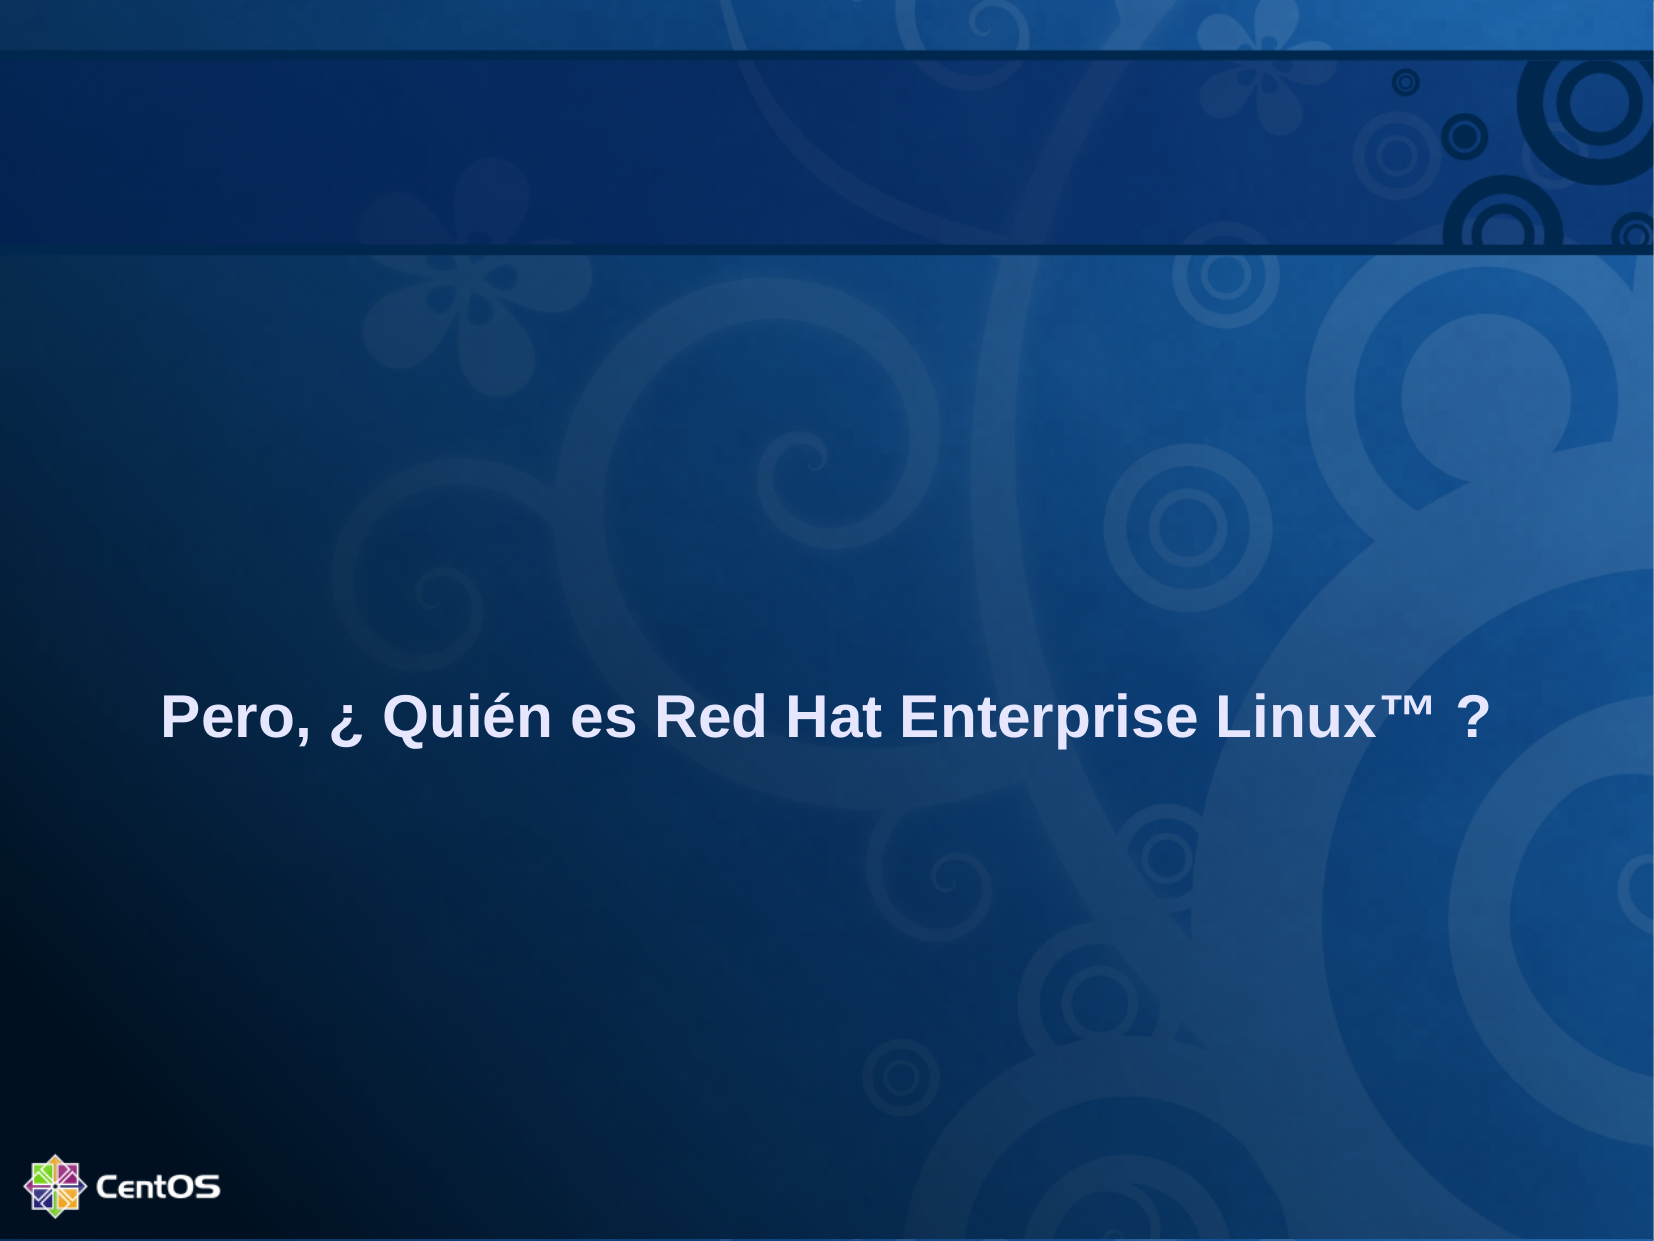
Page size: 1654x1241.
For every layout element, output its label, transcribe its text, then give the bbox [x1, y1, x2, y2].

picture [0, 0, 1654, 1241]
subtitle Pero, ¿ Quién es Red Hat Enterprise Linux™ ? [82, 297, 1571, 1102]
